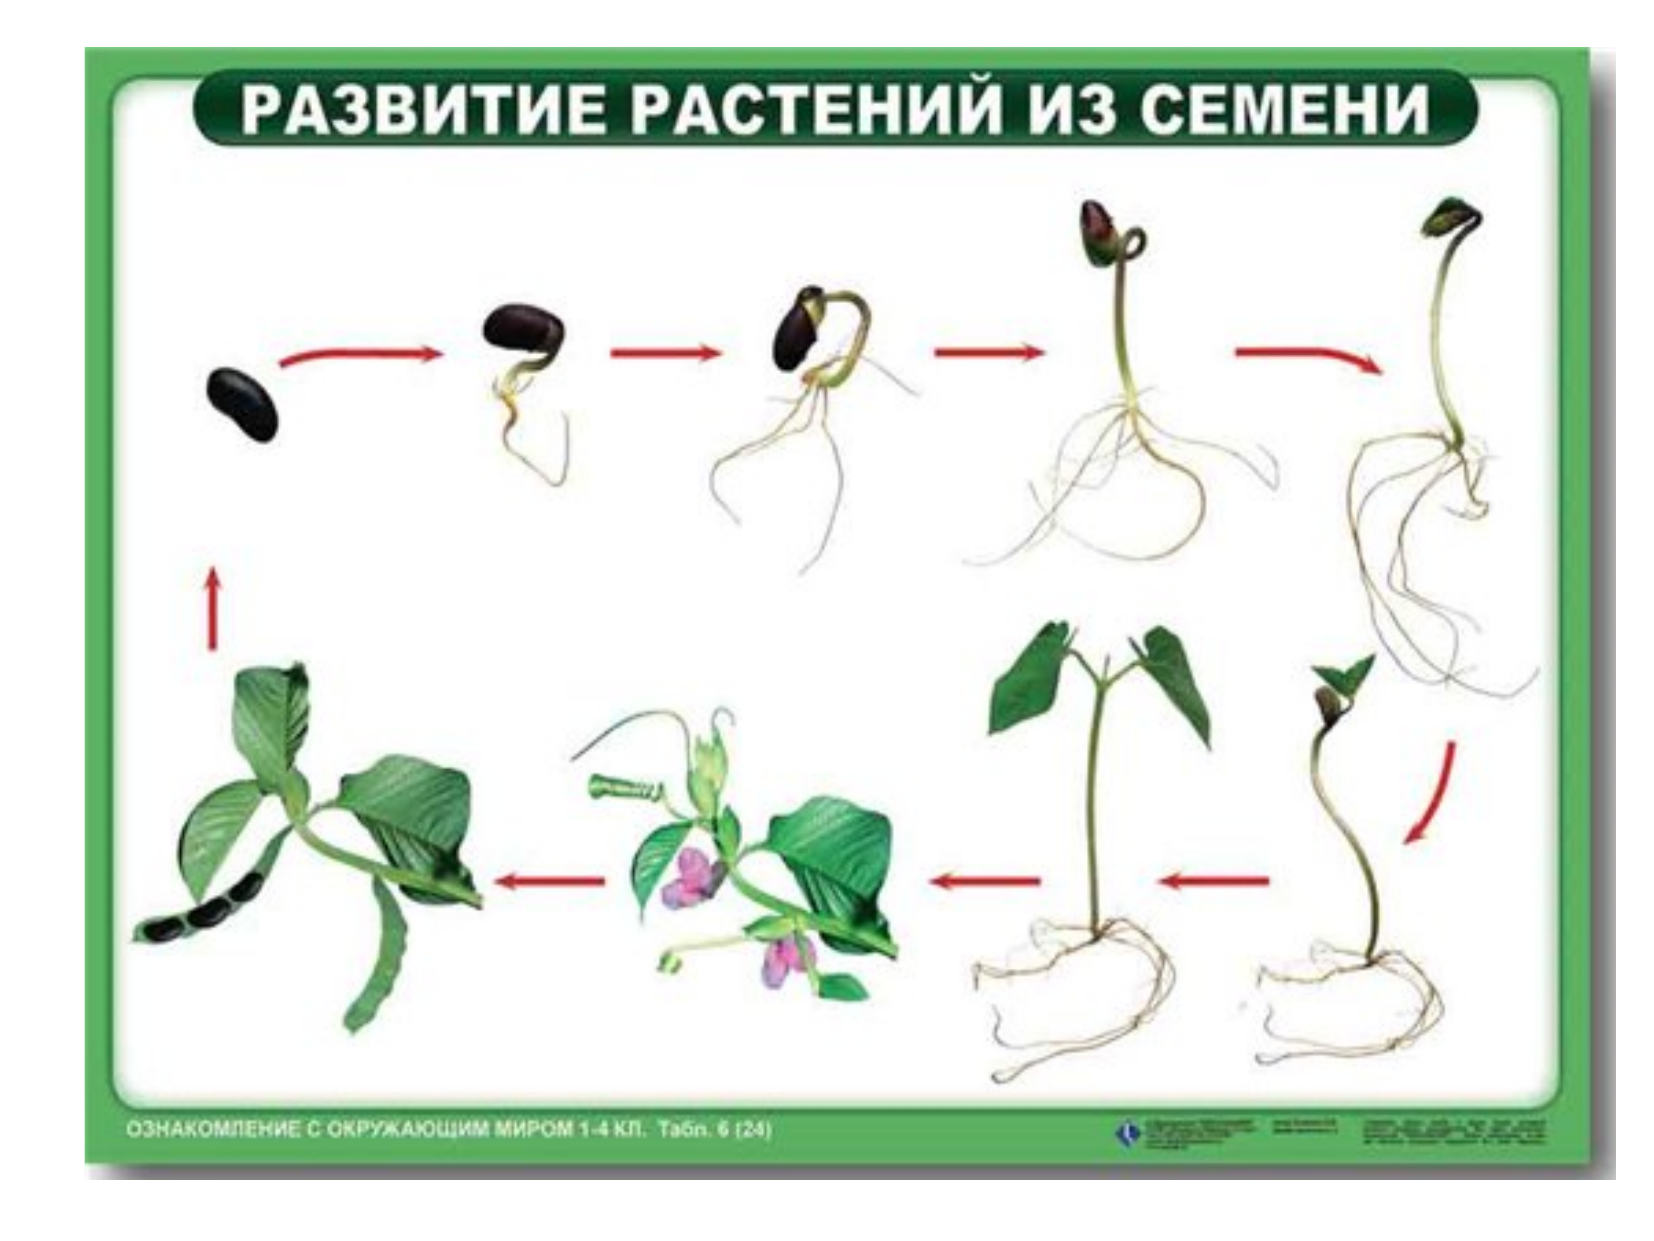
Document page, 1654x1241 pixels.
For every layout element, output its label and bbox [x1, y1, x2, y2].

picture [84, 47, 1616, 1180]
